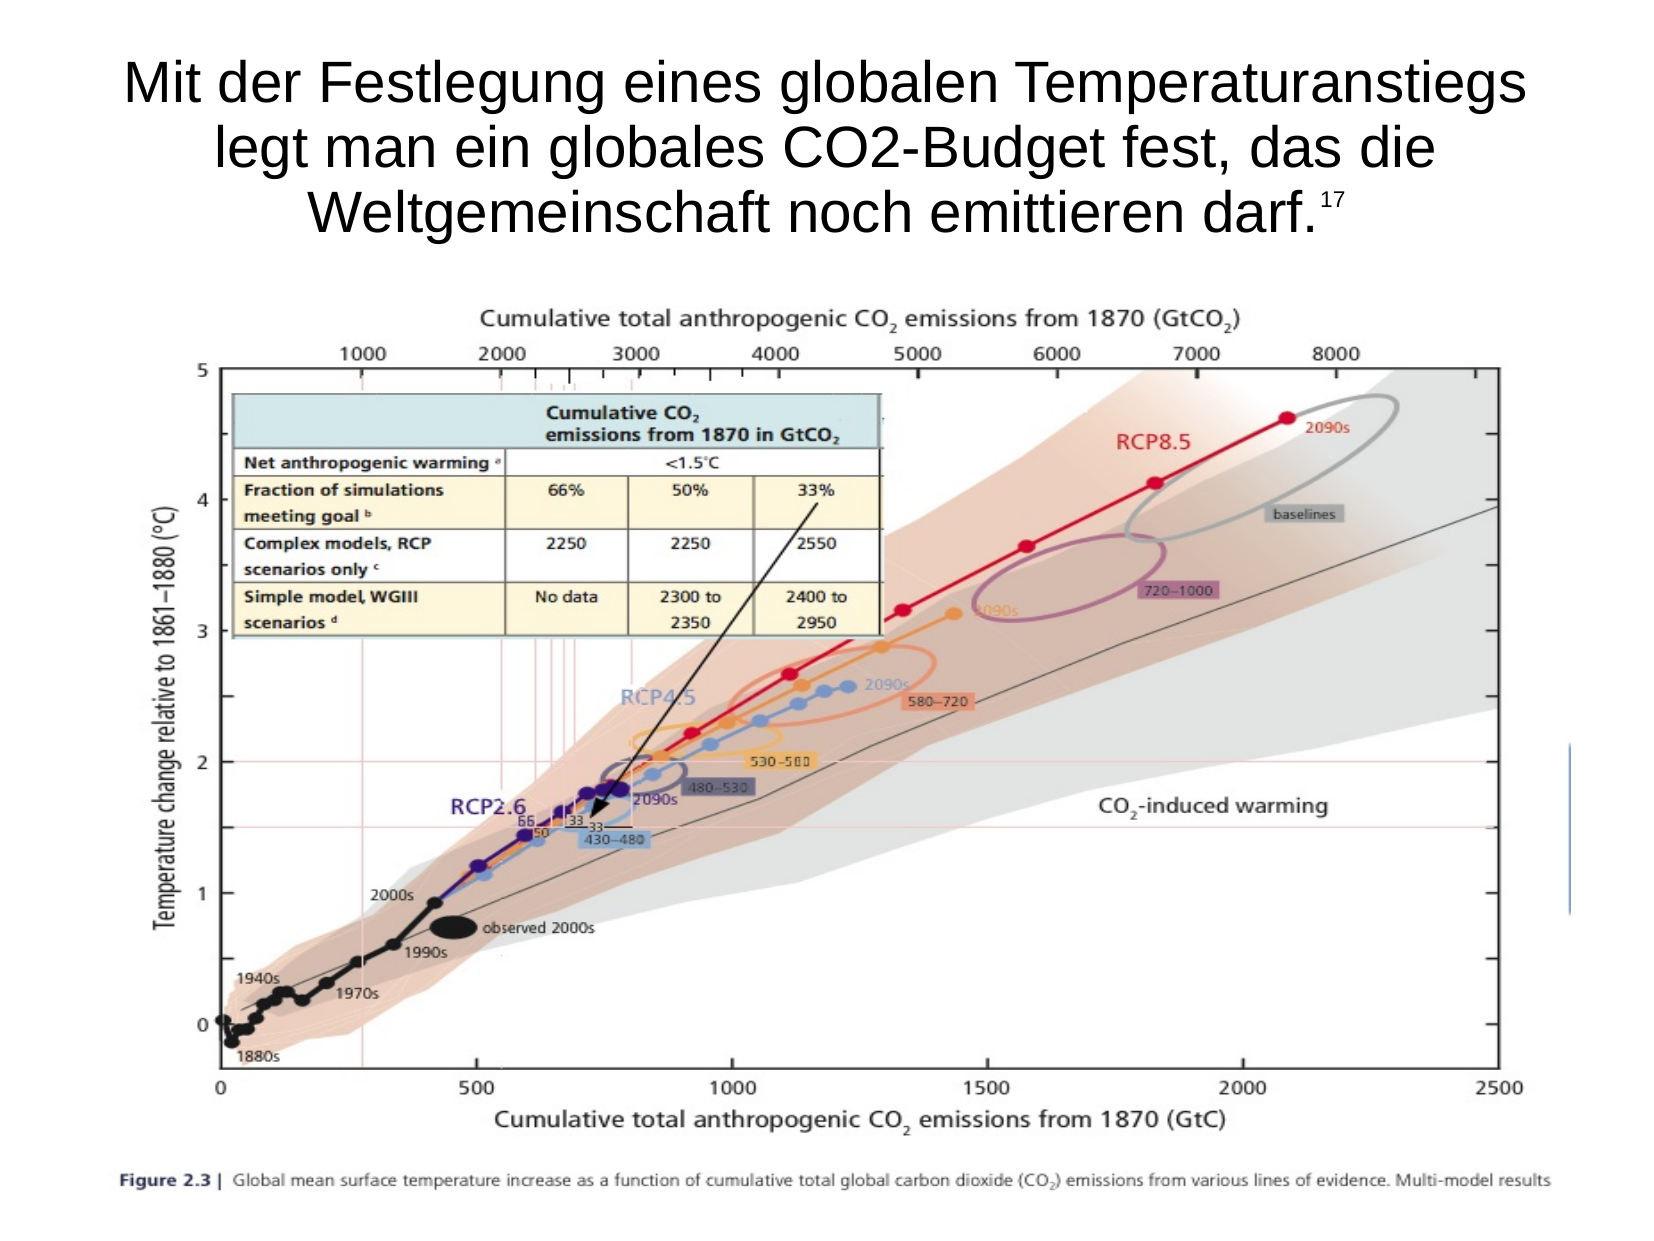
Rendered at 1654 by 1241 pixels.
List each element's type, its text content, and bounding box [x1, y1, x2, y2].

picture [82, 295, 1571, 1193]
title Mit der Festlegung eines globalen Temperaturanstiegs legt man ein globales CO2-Budget fest, das die Weltgemeinschaft noch emittieren darf.17 [82, 49, 1571, 257]
